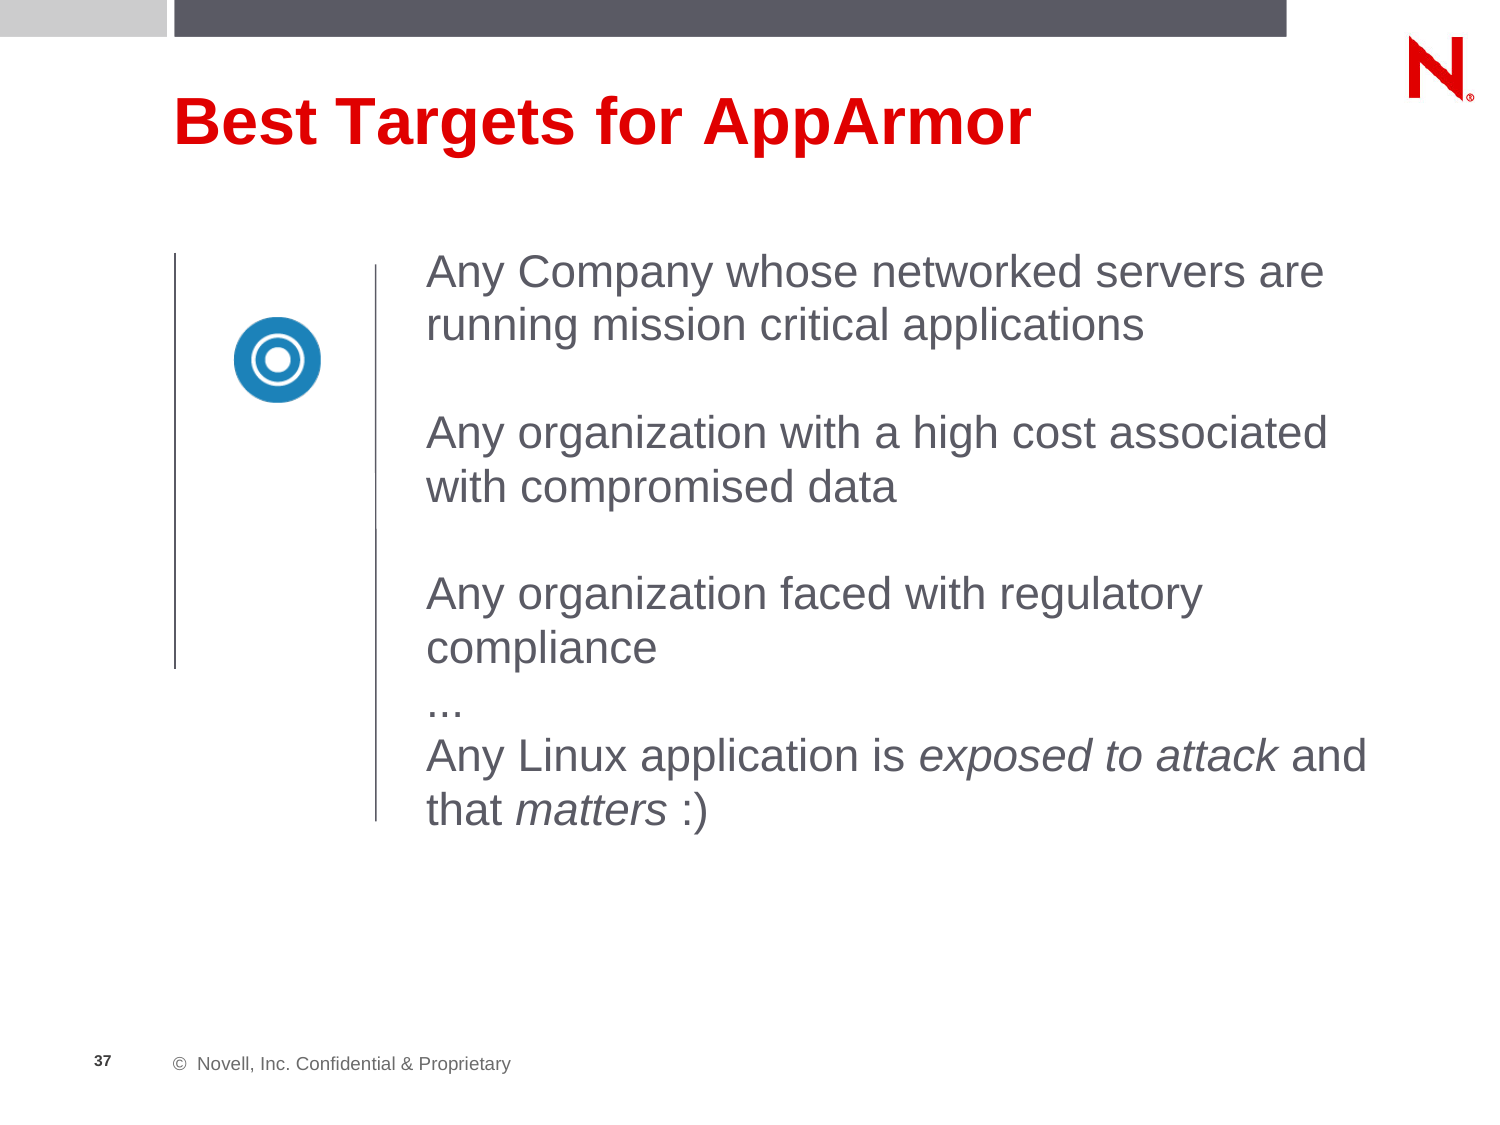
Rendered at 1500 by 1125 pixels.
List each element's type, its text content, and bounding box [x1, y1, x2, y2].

list Any Company whose networked servers are running mission critical applications Any organization with a high cost associated with compromised data Any organization faced with regulatory compliance ... Any Linux application is exposed to attack and that matters :) [426, 243, 1413, 882]
picture [1404, 32, 1477, 105]
picture [233, 316, 322, 404]
title Best Targets for AppArmor [173, 41, 1395, 205]
